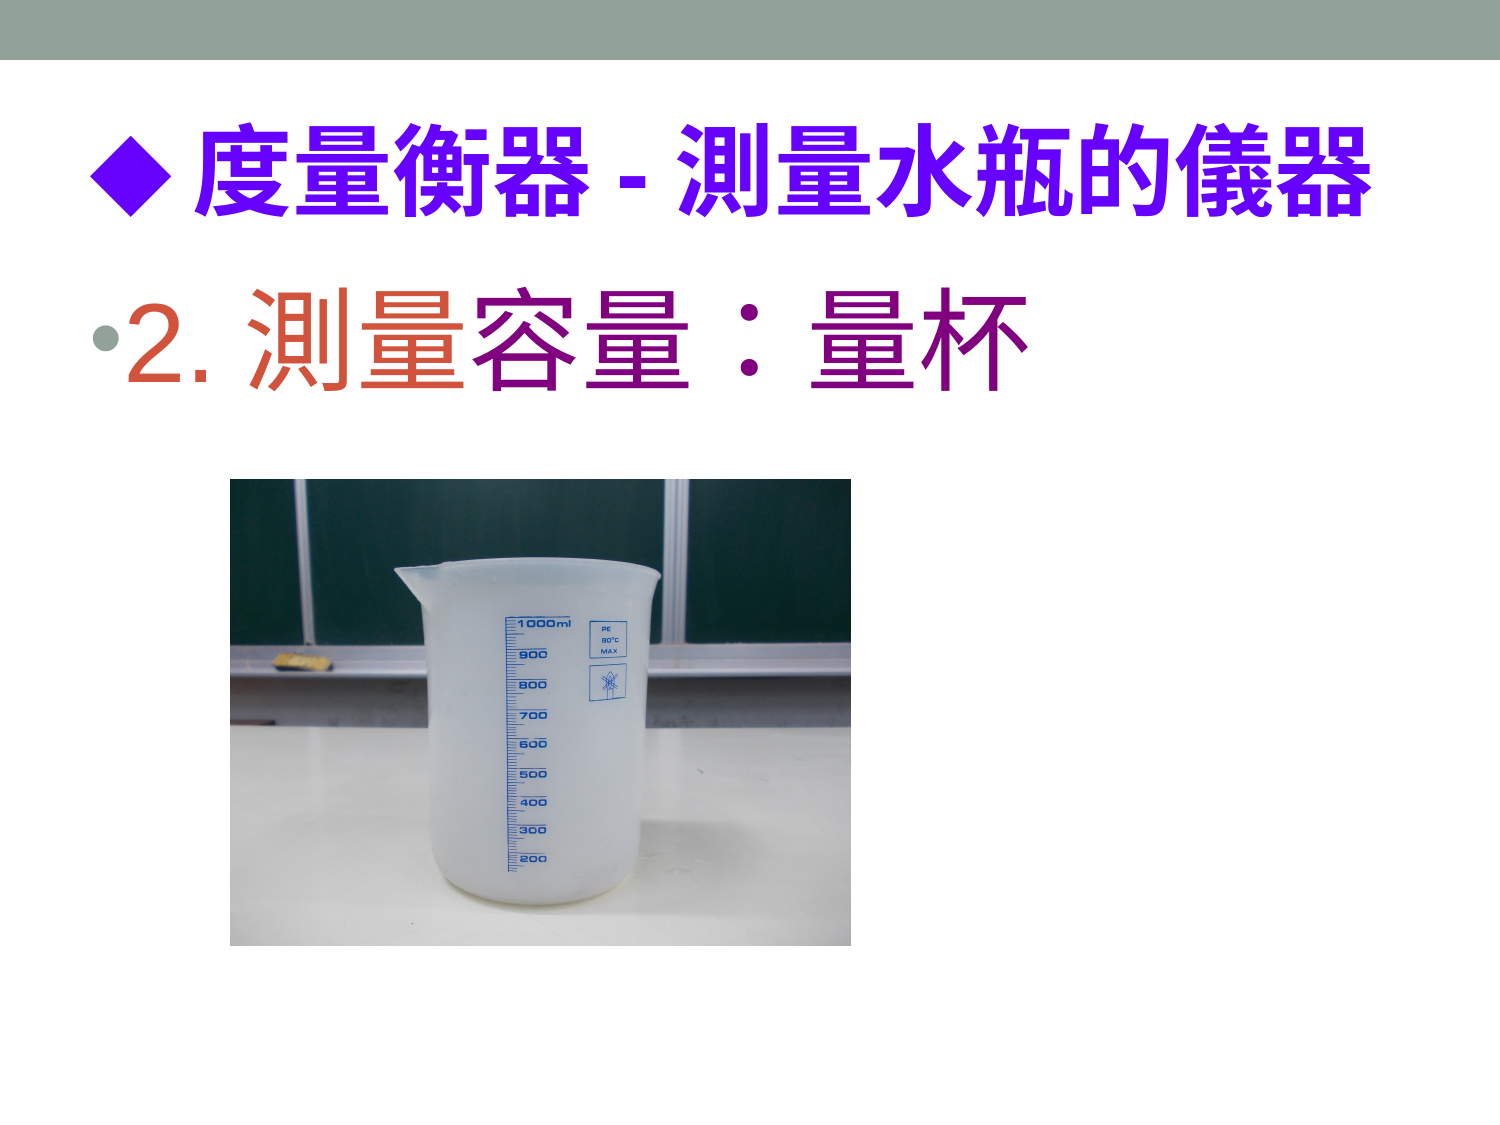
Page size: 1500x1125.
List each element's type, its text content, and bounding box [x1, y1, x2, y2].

title ◆度量衡器-測量水瓶的儀器 [75, 87, 1426, 250]
picture [230, 479, 851, 946]
list 2.測量容量：量杯 [75, 262, 1426, 1063]
